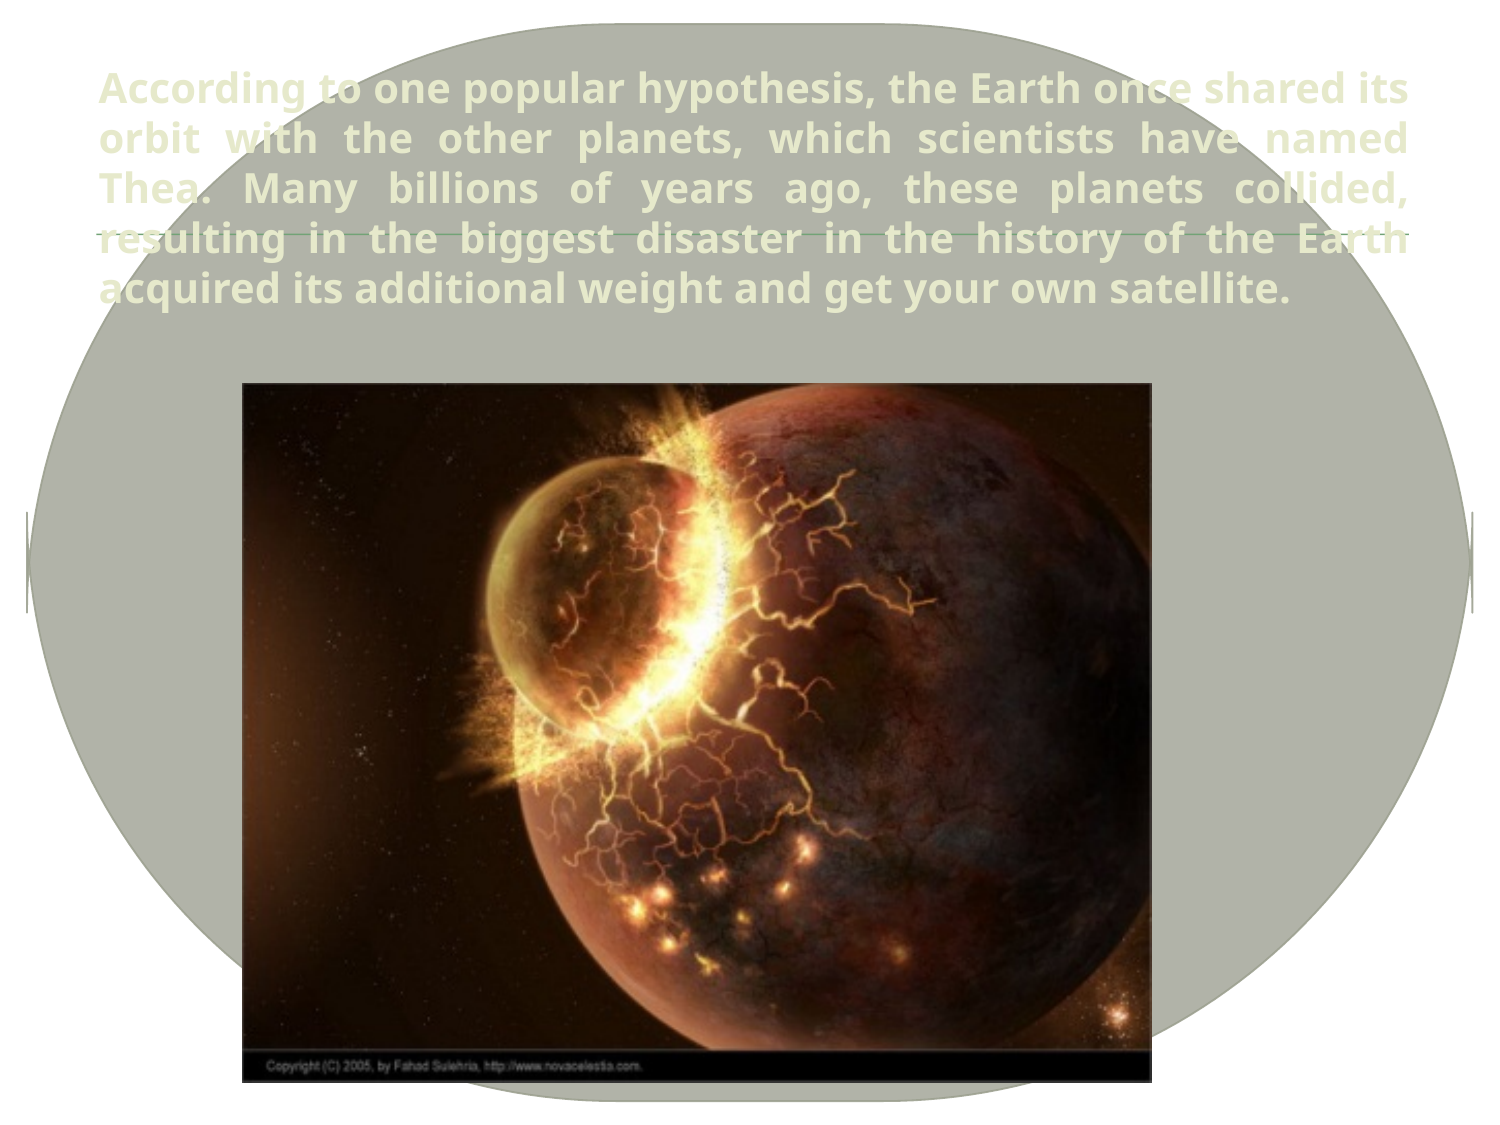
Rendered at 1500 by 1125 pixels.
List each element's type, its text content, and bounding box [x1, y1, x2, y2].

title According to one popular hypothesis, the Earth once shared its orbit with the other planets, which scientists have named Thea. Many billions of years ago, these planets collided, resulting in the biggest disaster in the history of the Earth acquired its additional weight and get your own satellite. [75, 54, 1425, 350]
picture [242, 383, 1152, 1083]
